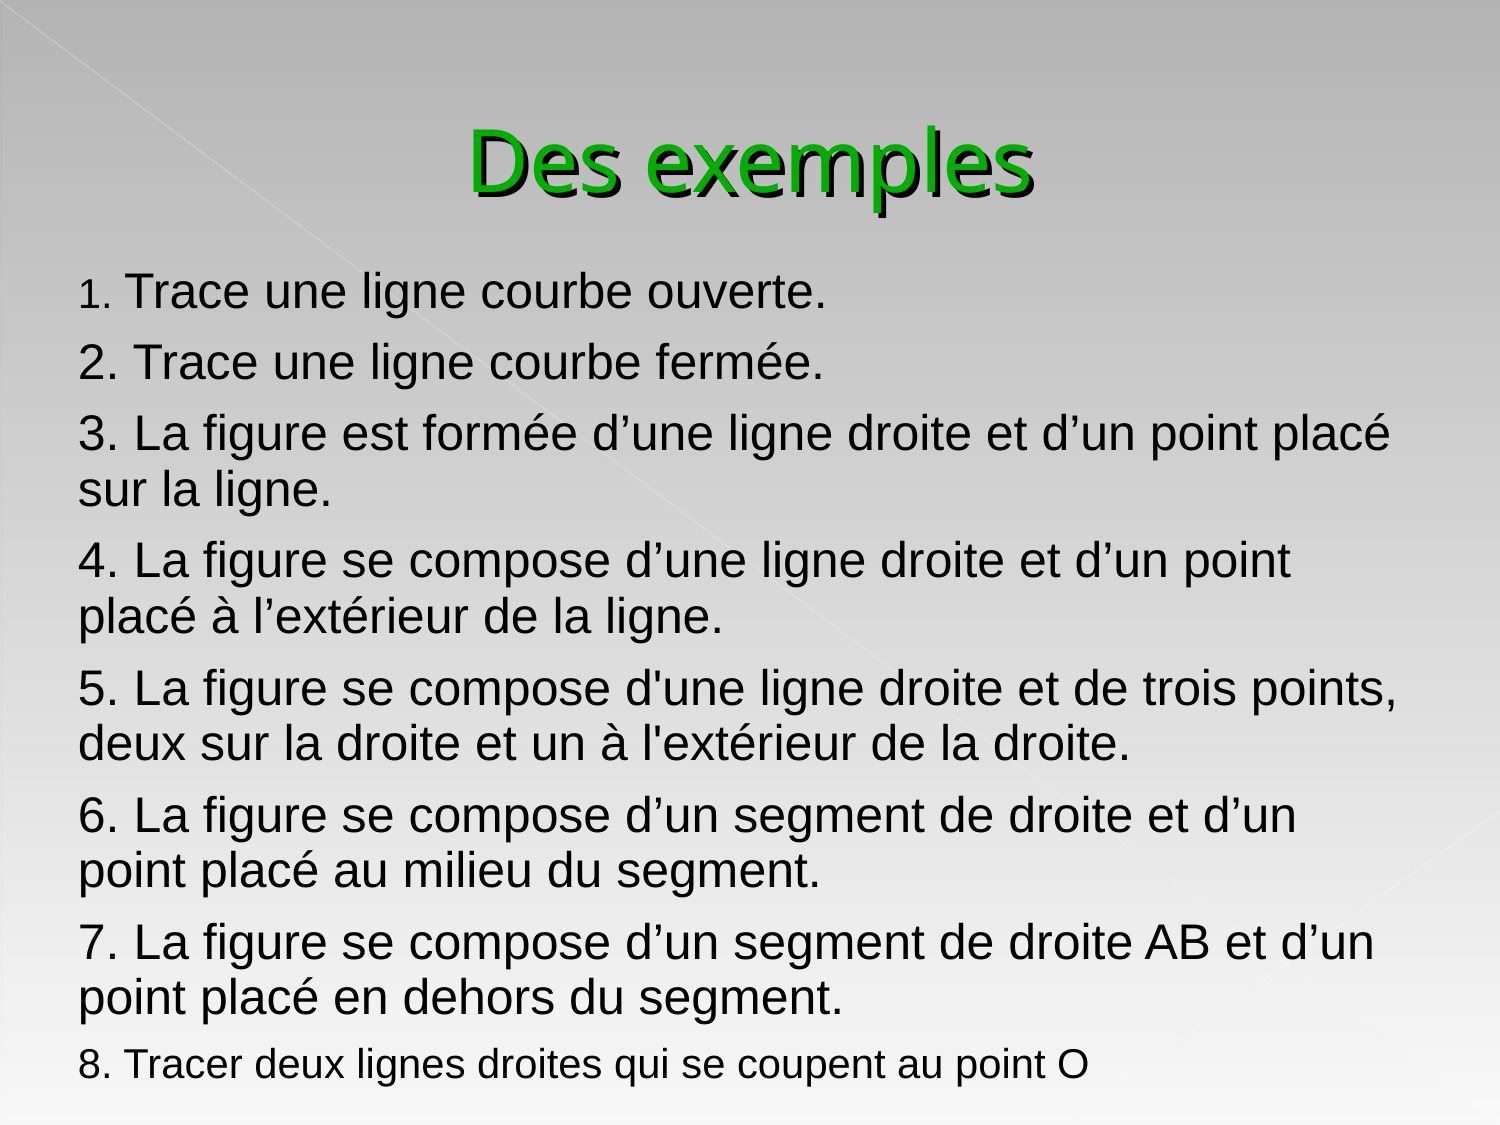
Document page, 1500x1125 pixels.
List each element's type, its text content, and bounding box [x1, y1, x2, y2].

subtitle 1. Trace une ligne courbe ouverte. 2. Trace une ligne courbe fermée. 3. La figure est formée d’une ligne droite et d’un point placé sur la ligne. 4. La figure se compose d’une ligne droite et d’un point placé à l’extérieur de la ligne. 5. La figure se compose d'une ligne droite et de trois points, deux sur la droite et un à l'extérieur de la droite. 6. La figure se compose d’un segment de droite et d’un point placé au milieu du segment. 7. La figure se compose d’un segment de droite AB et d’un point placé en dehors du segment. 8. Tracer deux lignes droites qui se coupent au point O [67, 206, 1418, 1125]
title Des exemples [75, 51, 1426, 267]
